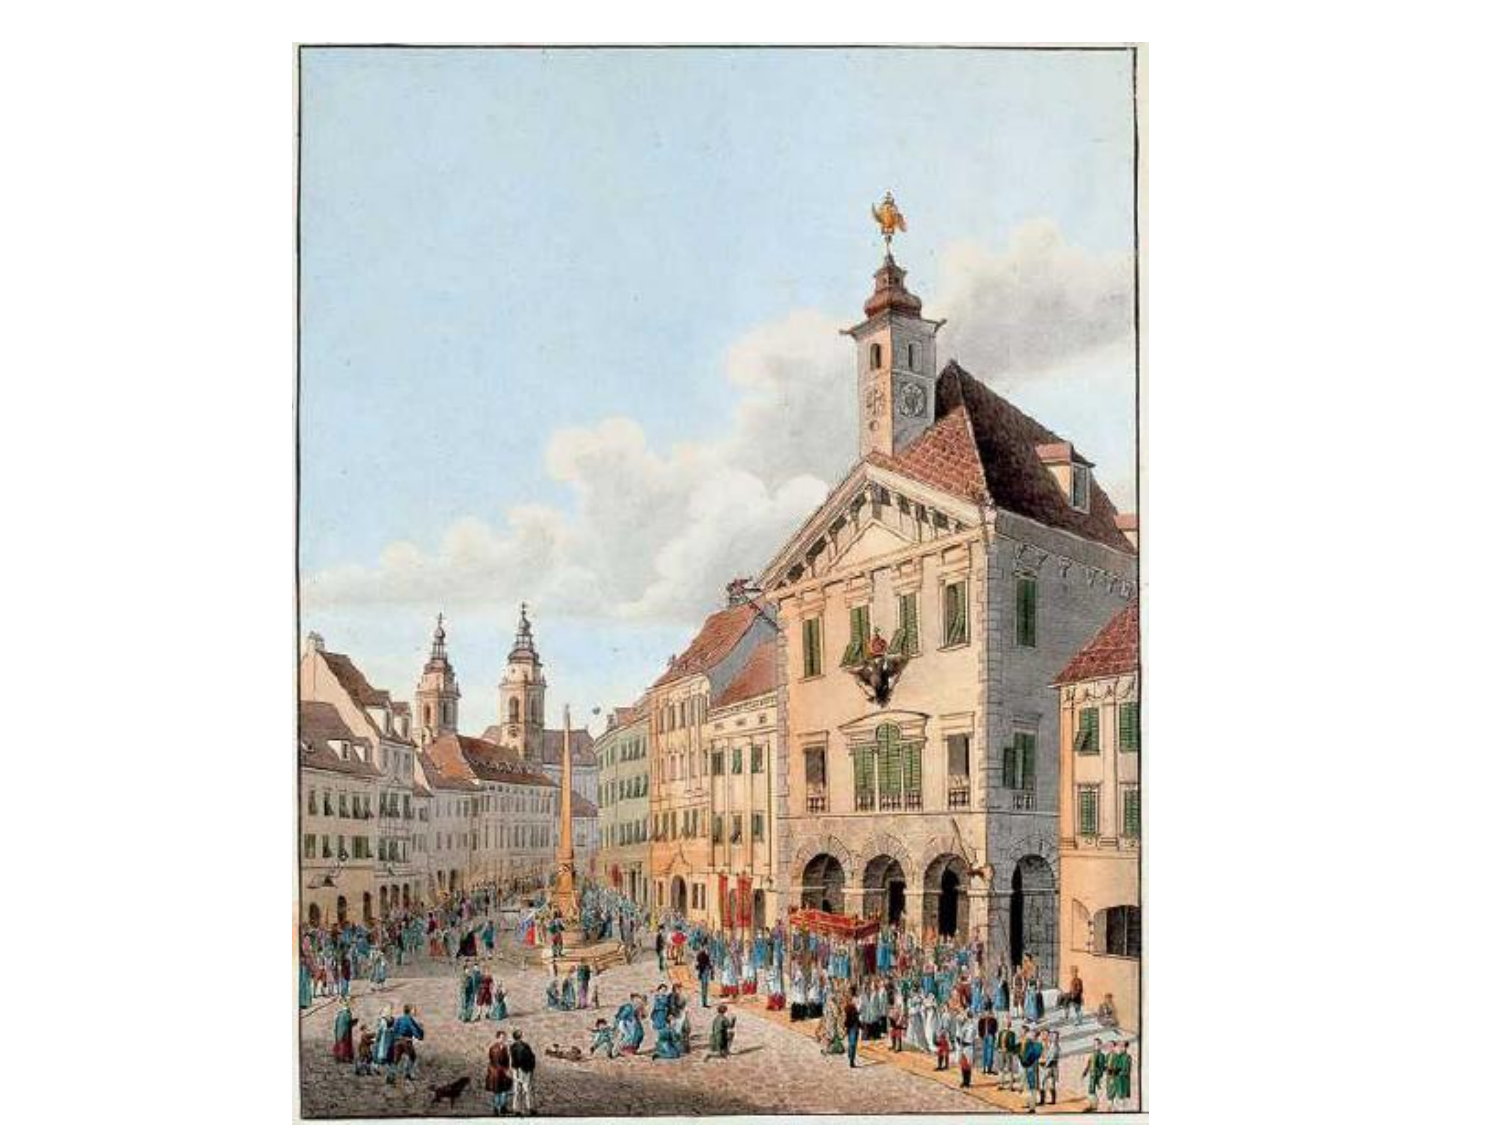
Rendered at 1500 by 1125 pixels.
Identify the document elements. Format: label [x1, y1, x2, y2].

picture [292, 42, 1149, 1125]
